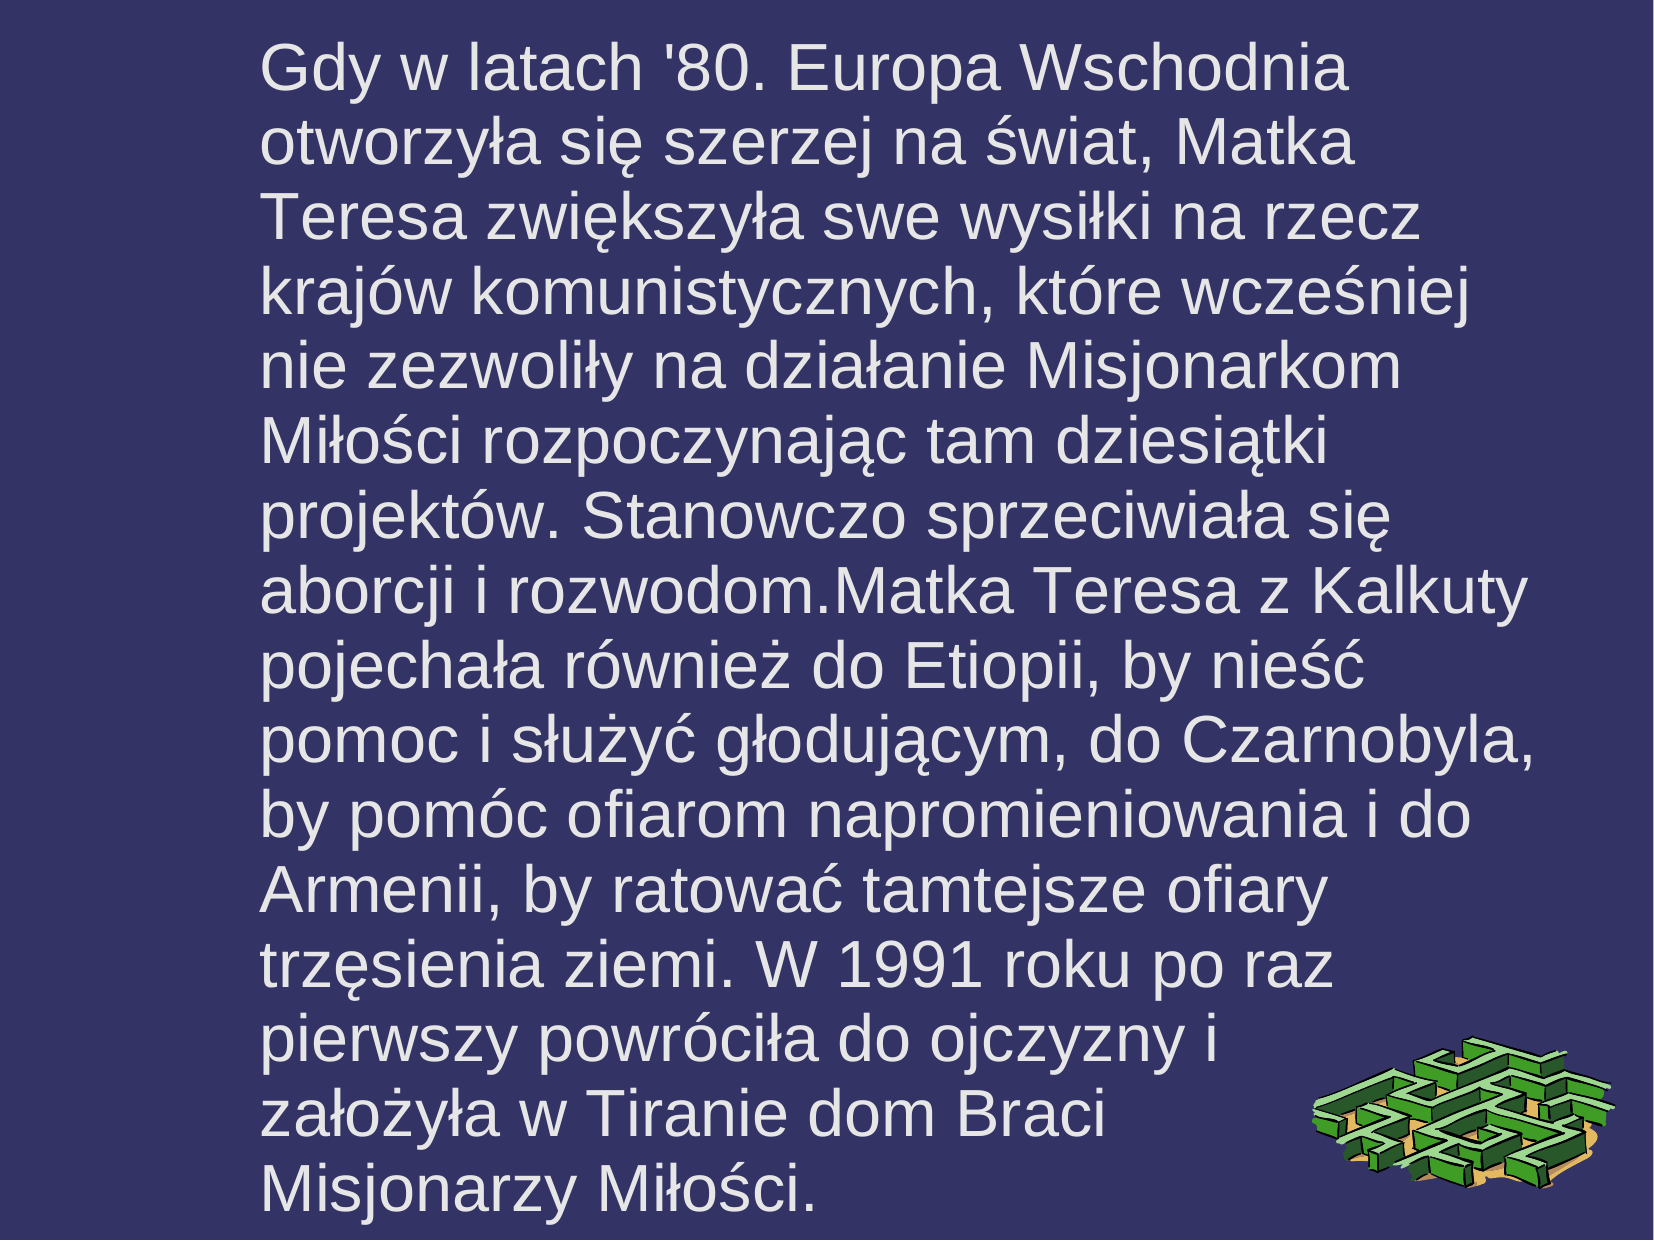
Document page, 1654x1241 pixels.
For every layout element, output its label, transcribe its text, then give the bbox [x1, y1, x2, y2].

list Gdy w latach '80. Europa Wschodnia otworzyła się szerzej na świat, Matka Teresa zwiększyła swe wysiłki na rzecz krajów komunistycznych, które wcześniej nie zezwoliły na działanie Misjonarkom Miłości rozpoczynając tam dziesiątki projektów. Stanowczo sprzeciwiała się aborcji i rozwodom.Matka Teresa z Kalkuty pojechała również do Etiopii, by nieść pomoc i służyć głodującym, do Czarnobyla, by pomóc ofiarom napromieniowania i do Armenii, by ratować tamtejsze ofiary trzęsienia ziemi. W 1991 roku po raz pierwszy powróciła do ojczyzny i założyła w Tiranie dom Braci Misjonarzy Miłości. [177, 29, 1568, 1226]
